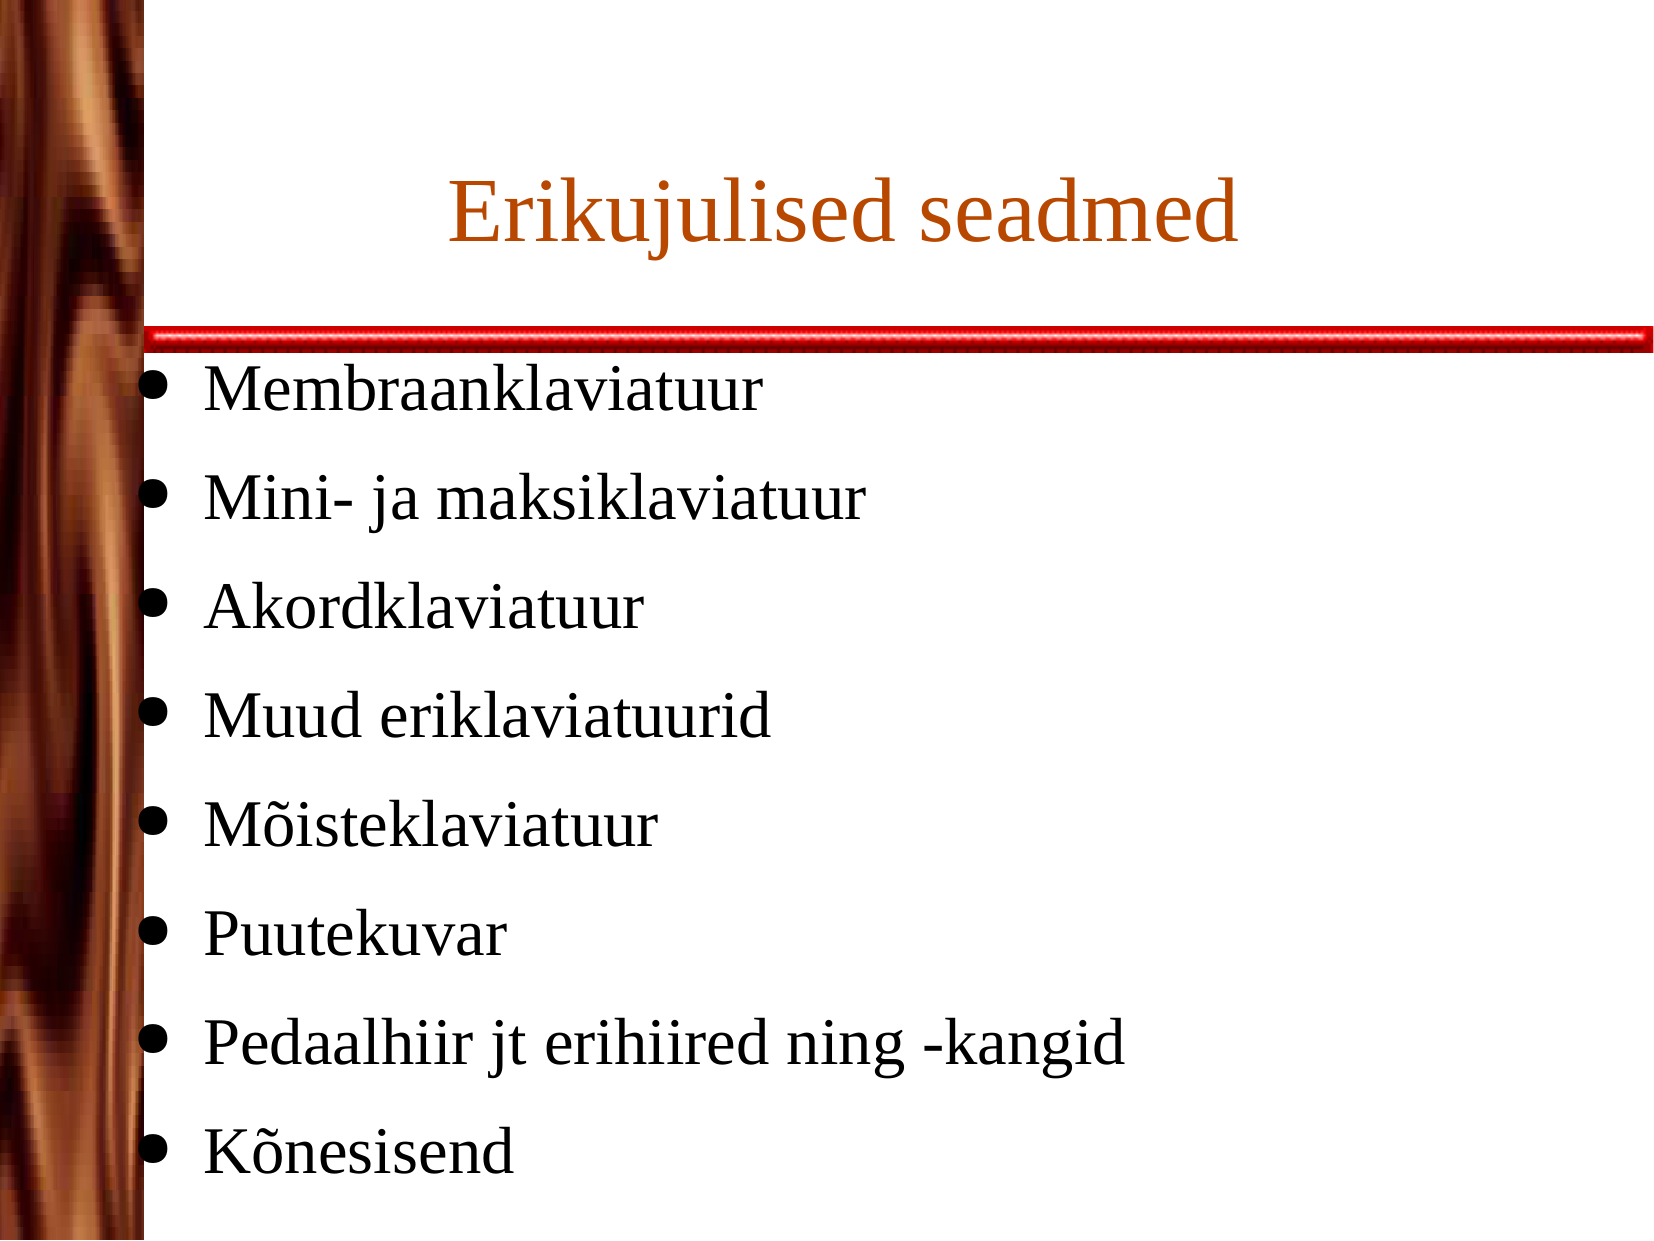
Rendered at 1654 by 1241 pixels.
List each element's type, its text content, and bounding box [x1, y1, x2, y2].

list Membraanklaviatuur Mini- ja maksiklaviatuur Akordklaviatuur Muud eriklaviatuurid Mõisteklaviatuur Puutekuvar Pedaalhiir jt erihiired ning -kangid Kõnesisend [121, 344, 1533, 1183]
title Erikujulised seadmed [121, 100, 1533, 312]
picture [0, 0, 1654, 1240]
